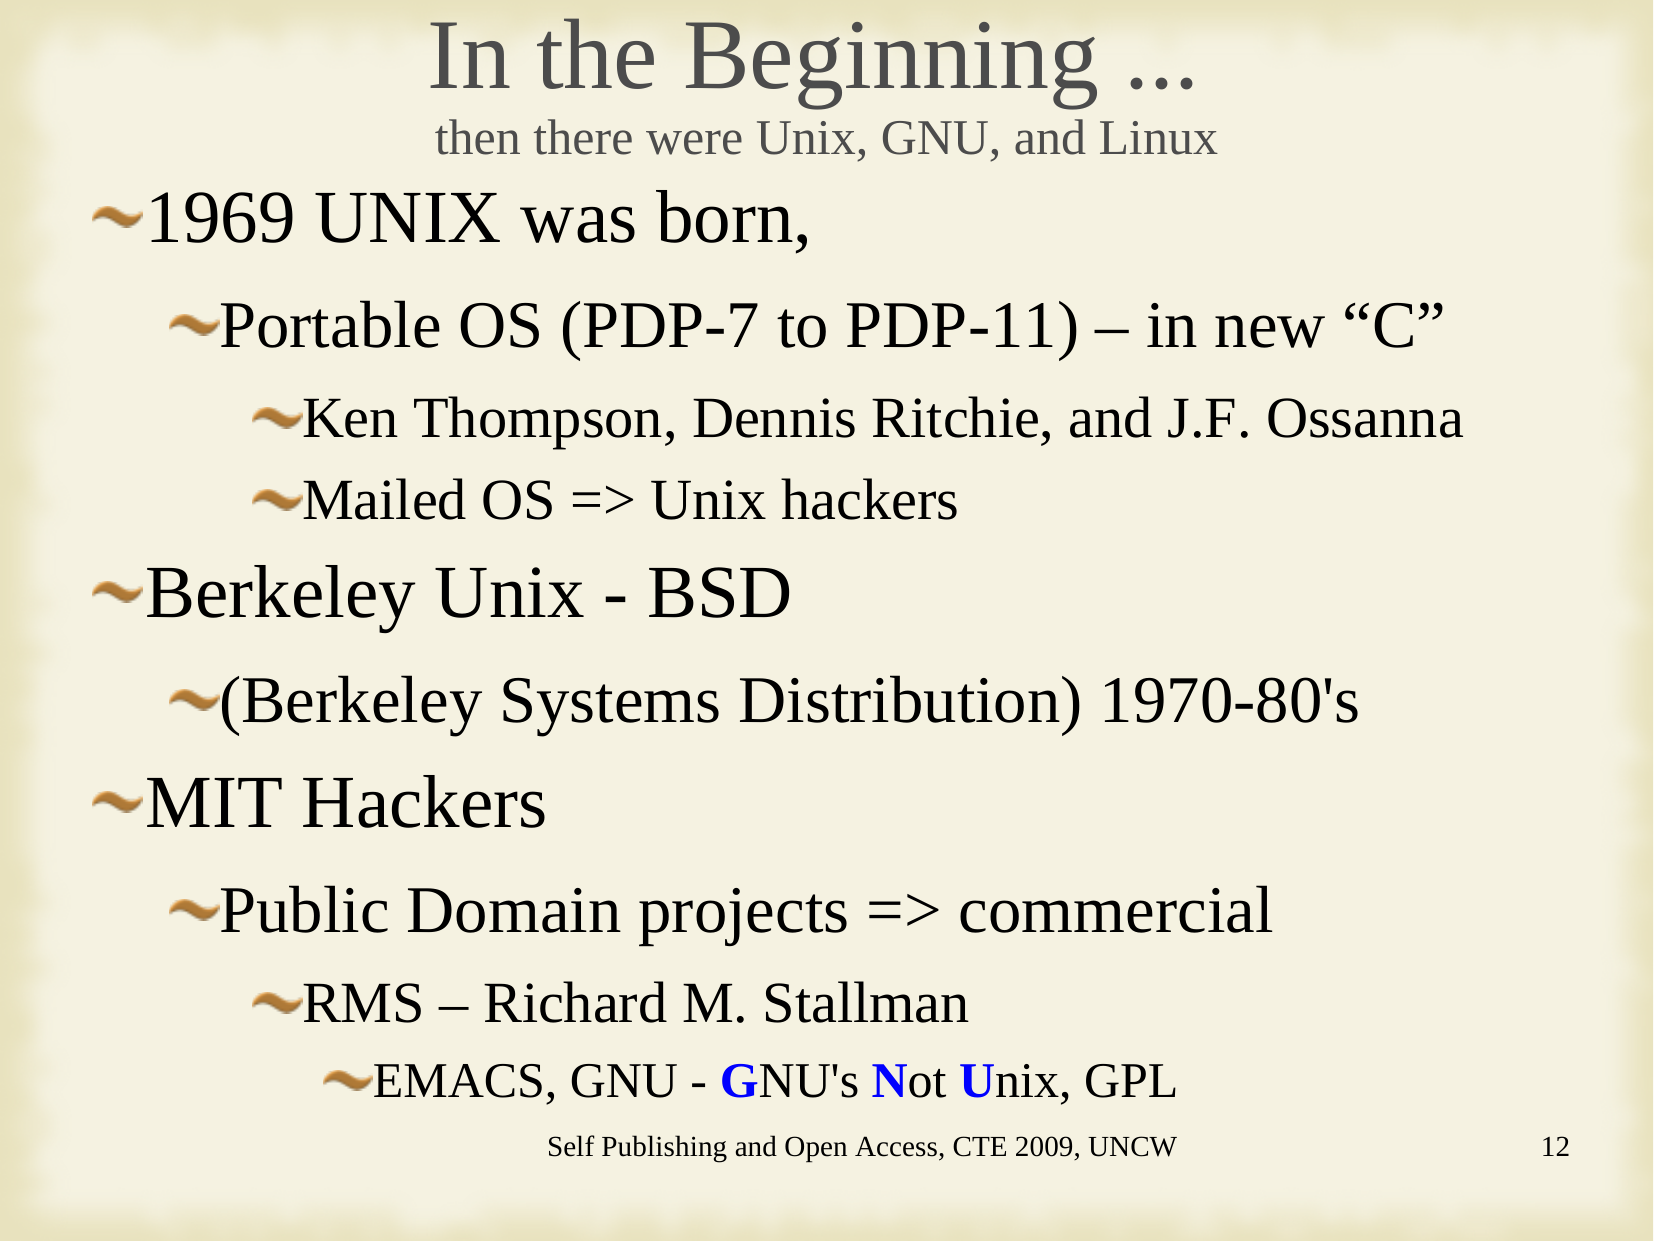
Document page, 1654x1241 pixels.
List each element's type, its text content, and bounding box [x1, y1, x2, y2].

picture [0, 0, 1654, 1241]
list 1969 UNIX was born, Portable OS (PDP-7 to PDP-11) – in new “C” Ken Thompson, Dennis Ritchie, and J.F. Ossanna Mailed OS => Unix hackers Berkeley Unix - BSD (Berkeley Systems Distribution) 1970-80's MIT Hackers Public Domain projects => commercial RMS – Richard M. Stallman EMACS, GNU - GNU's Not Unix, GPL [75, 175, 1563, 1113]
title In the Beginning ... then there were Unix, GNU, and Linux [82, 0, 1571, 186]
